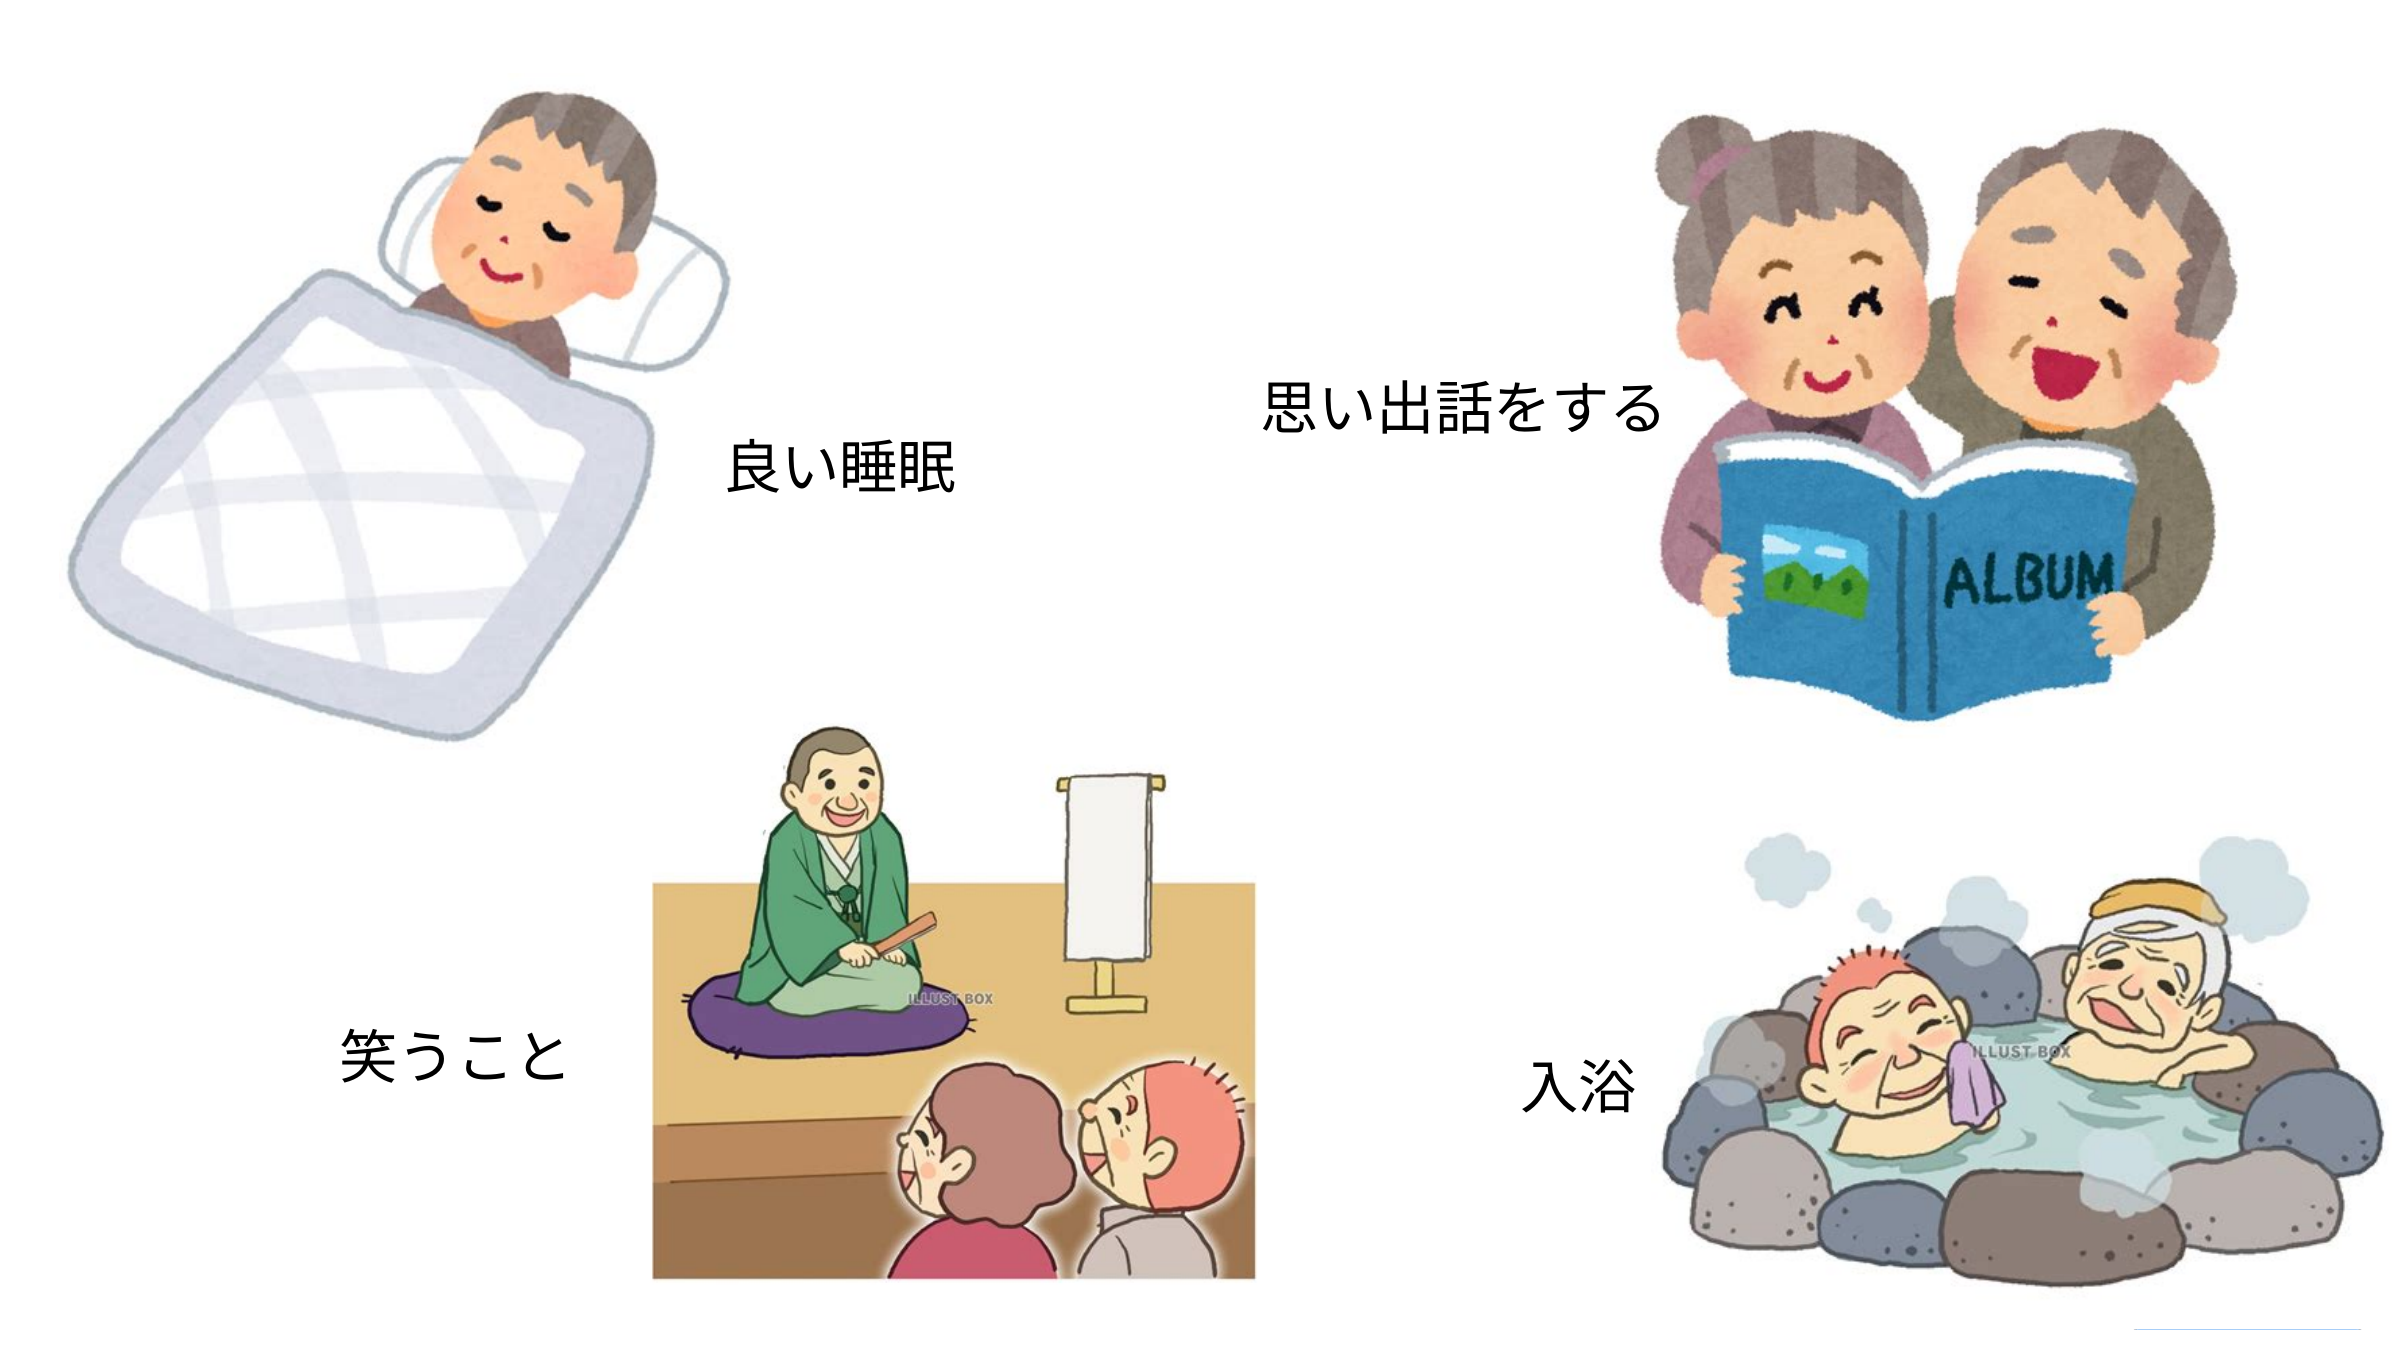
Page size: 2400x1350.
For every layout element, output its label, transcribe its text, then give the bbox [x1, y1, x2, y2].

text_box 良い睡眠 [708, 413, 1093, 513]
text_box 入浴 [1505, 1033, 1743, 1133]
picture [59, 73, 1270, 1318]
text_box 笑うこと [324, 1003, 720, 1104]
picture [1651, 774, 2392, 1339]
picture [1621, 88, 2262, 739]
text_box 思い出話をする [1245, 354, 1684, 454]
